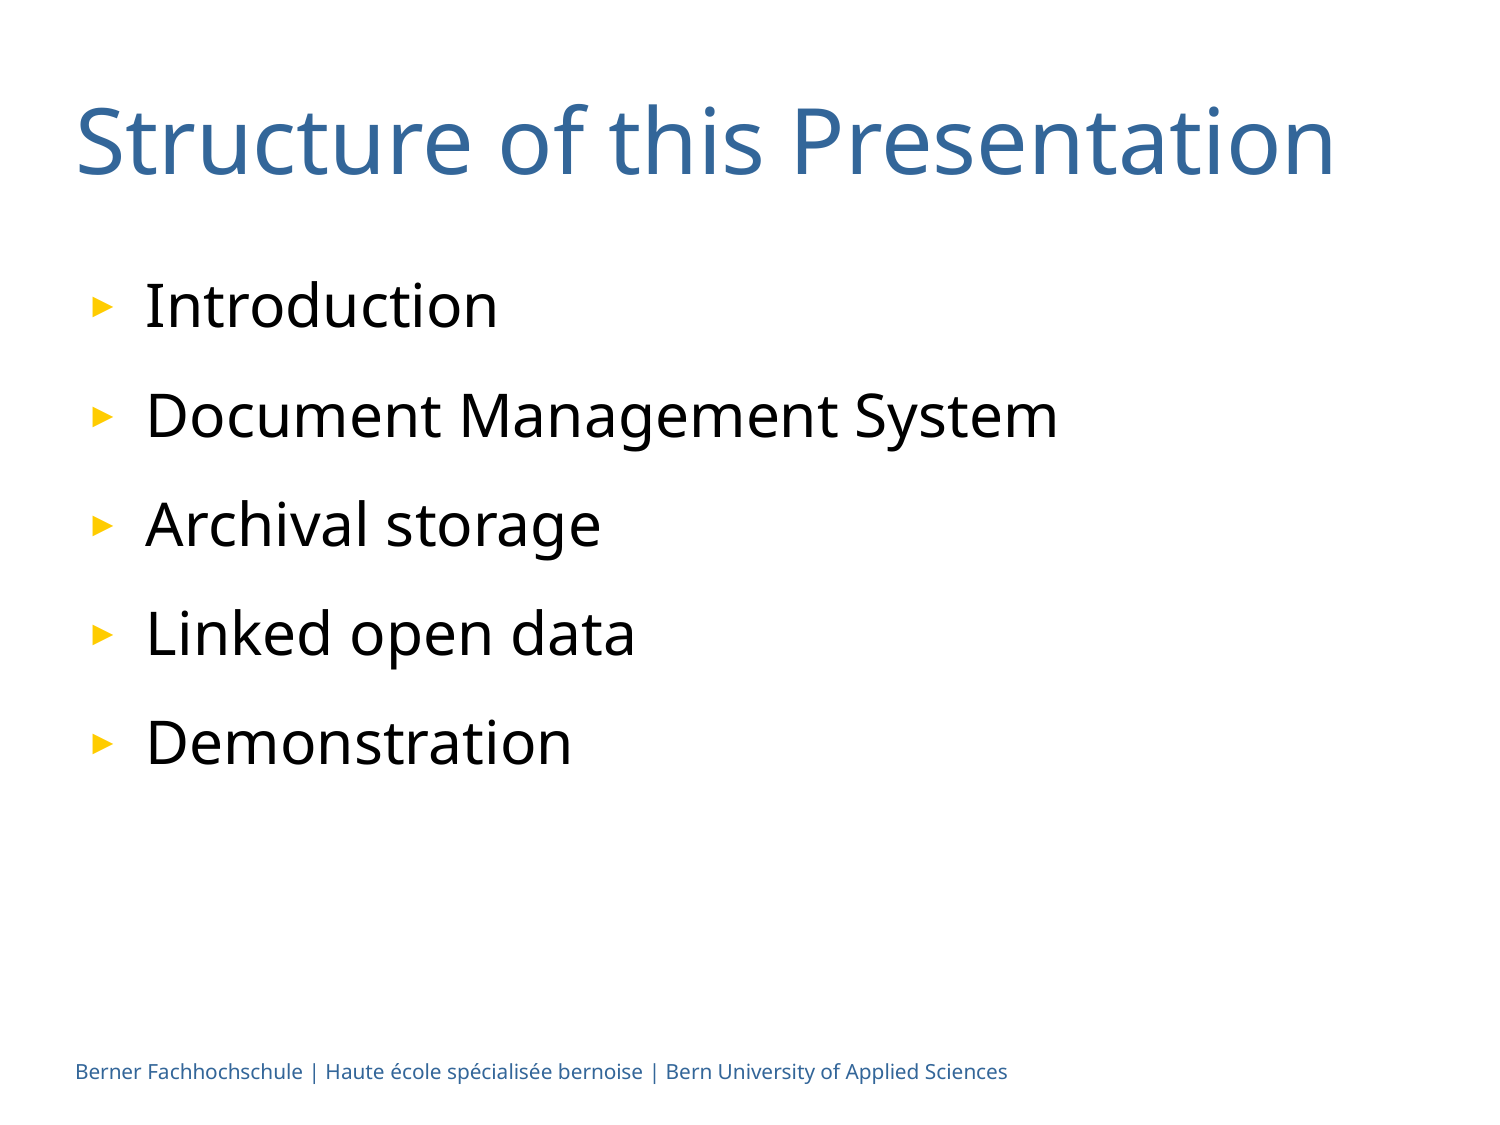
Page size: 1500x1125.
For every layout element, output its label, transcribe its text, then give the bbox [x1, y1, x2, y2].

list Introduction Document Management System Archival storage Linked open data Demonstration [75, 263, 1425, 1006]
title Structure of this Presentation [75, 44, 1425, 233]
